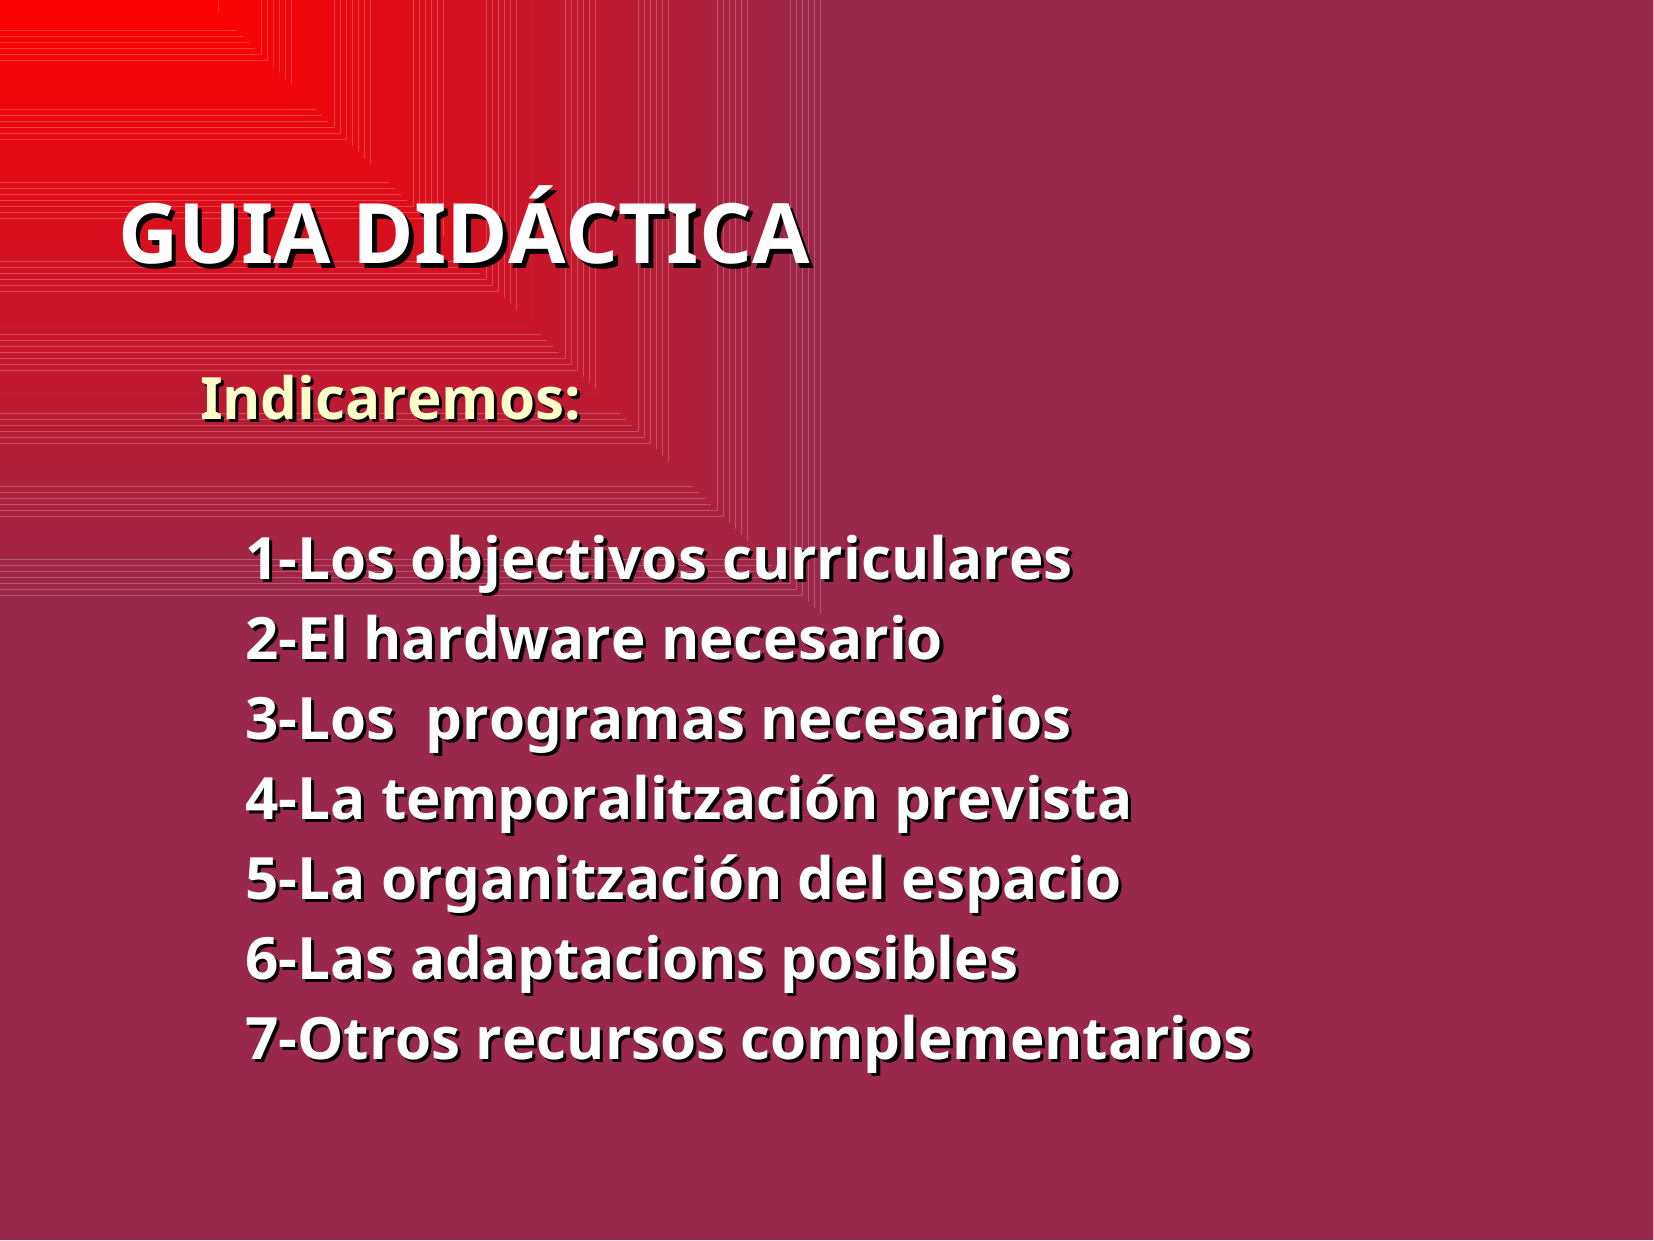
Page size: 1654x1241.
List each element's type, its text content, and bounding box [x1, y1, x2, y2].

text_box GUIA DIDÁCTICA [118, 174, 811, 296]
text_box Indicaremos: 1-Los objectivos curriculares 2-El hardware necesario 3-Los programas necesarios 4-La temporalitzación prevista 5-La organitzación del espacio 6-Las adaptacions posibles 7-Otros recursos complementarios [199, 356, 1474, 1077]
